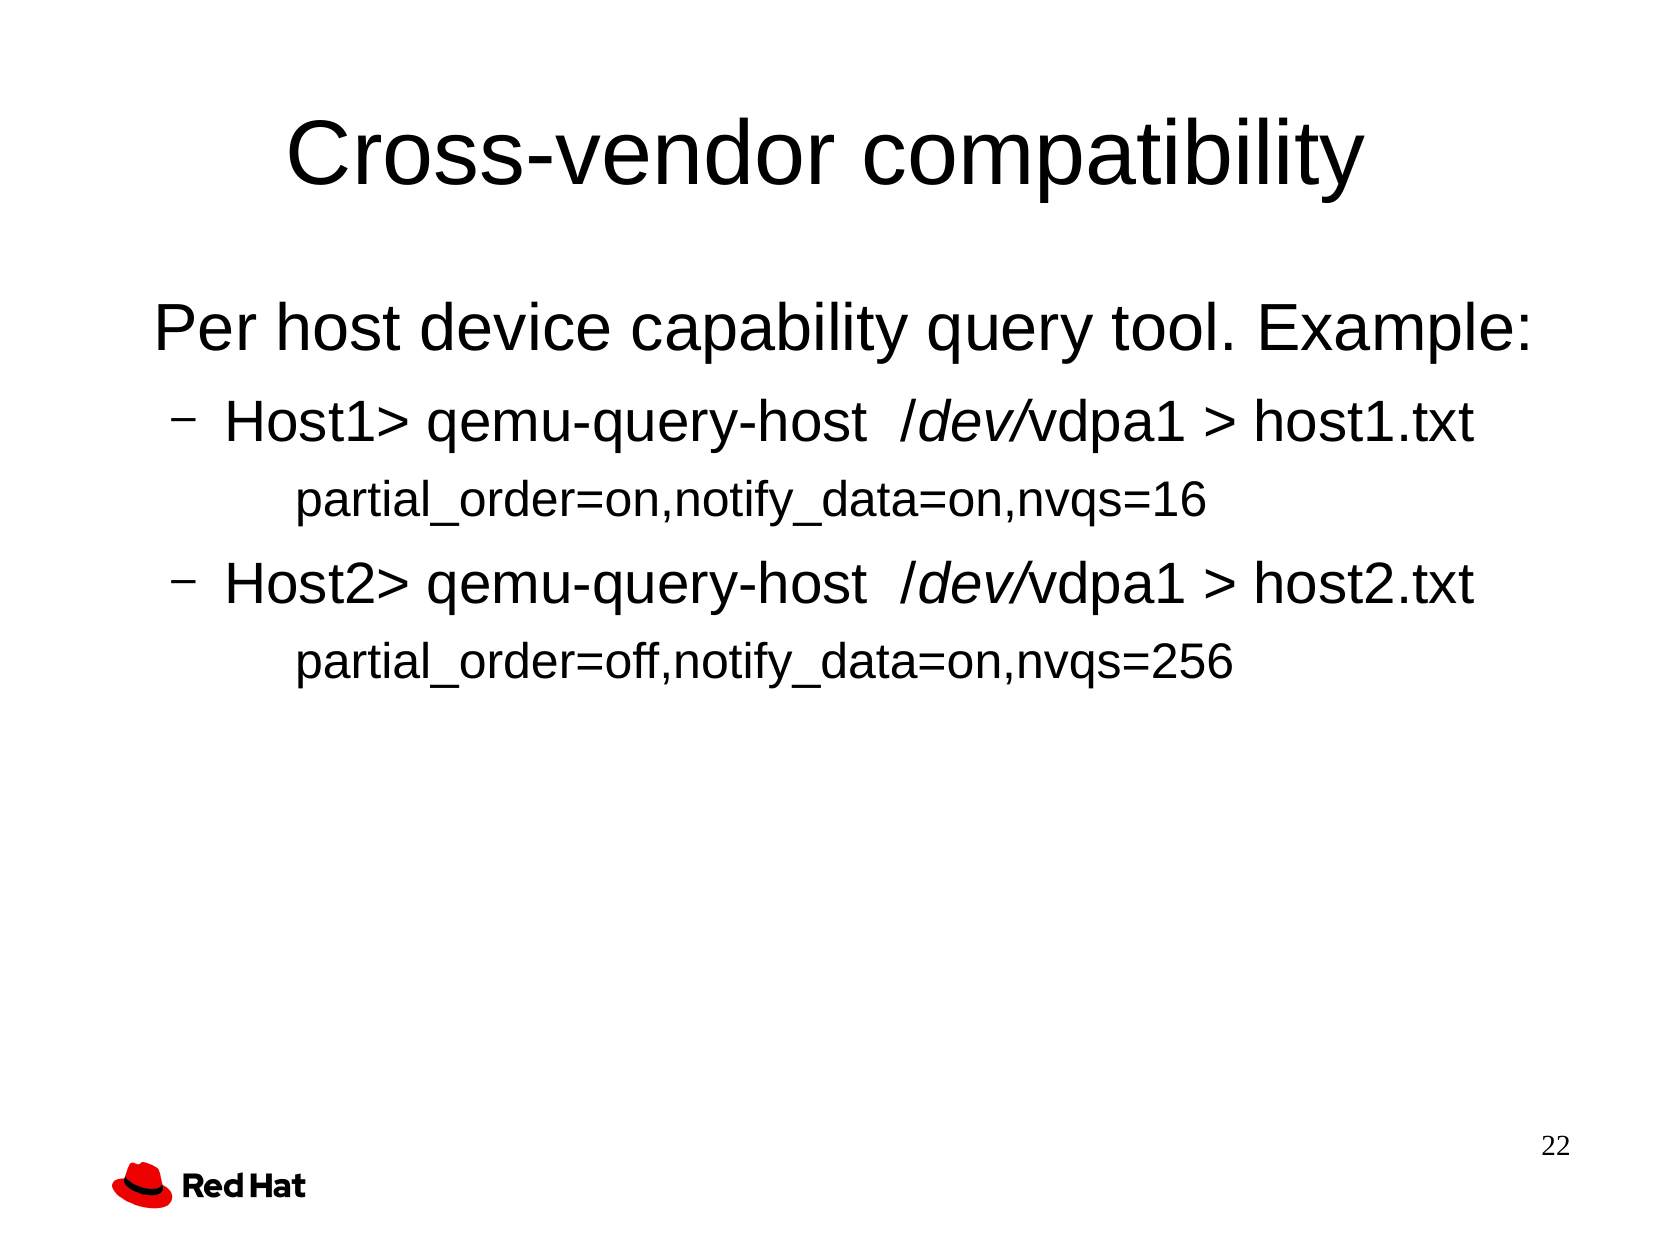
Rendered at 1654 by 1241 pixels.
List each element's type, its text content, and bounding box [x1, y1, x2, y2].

picture [105, 1154, 314, 1216]
title Cross-vendor compatibility [82, 49, 1571, 257]
list Per host device capability query tool. Example: Host1> qemu-query-host /dev/vdpa1 > host1.txt partial_order=on,notify_data=on,nvqs=16 Host2> qemu-query-host /dev/vdpa1 > host2.txt partial_order=off,notify_data=on,nvqs=256 [82, 290, 1571, 1126]
